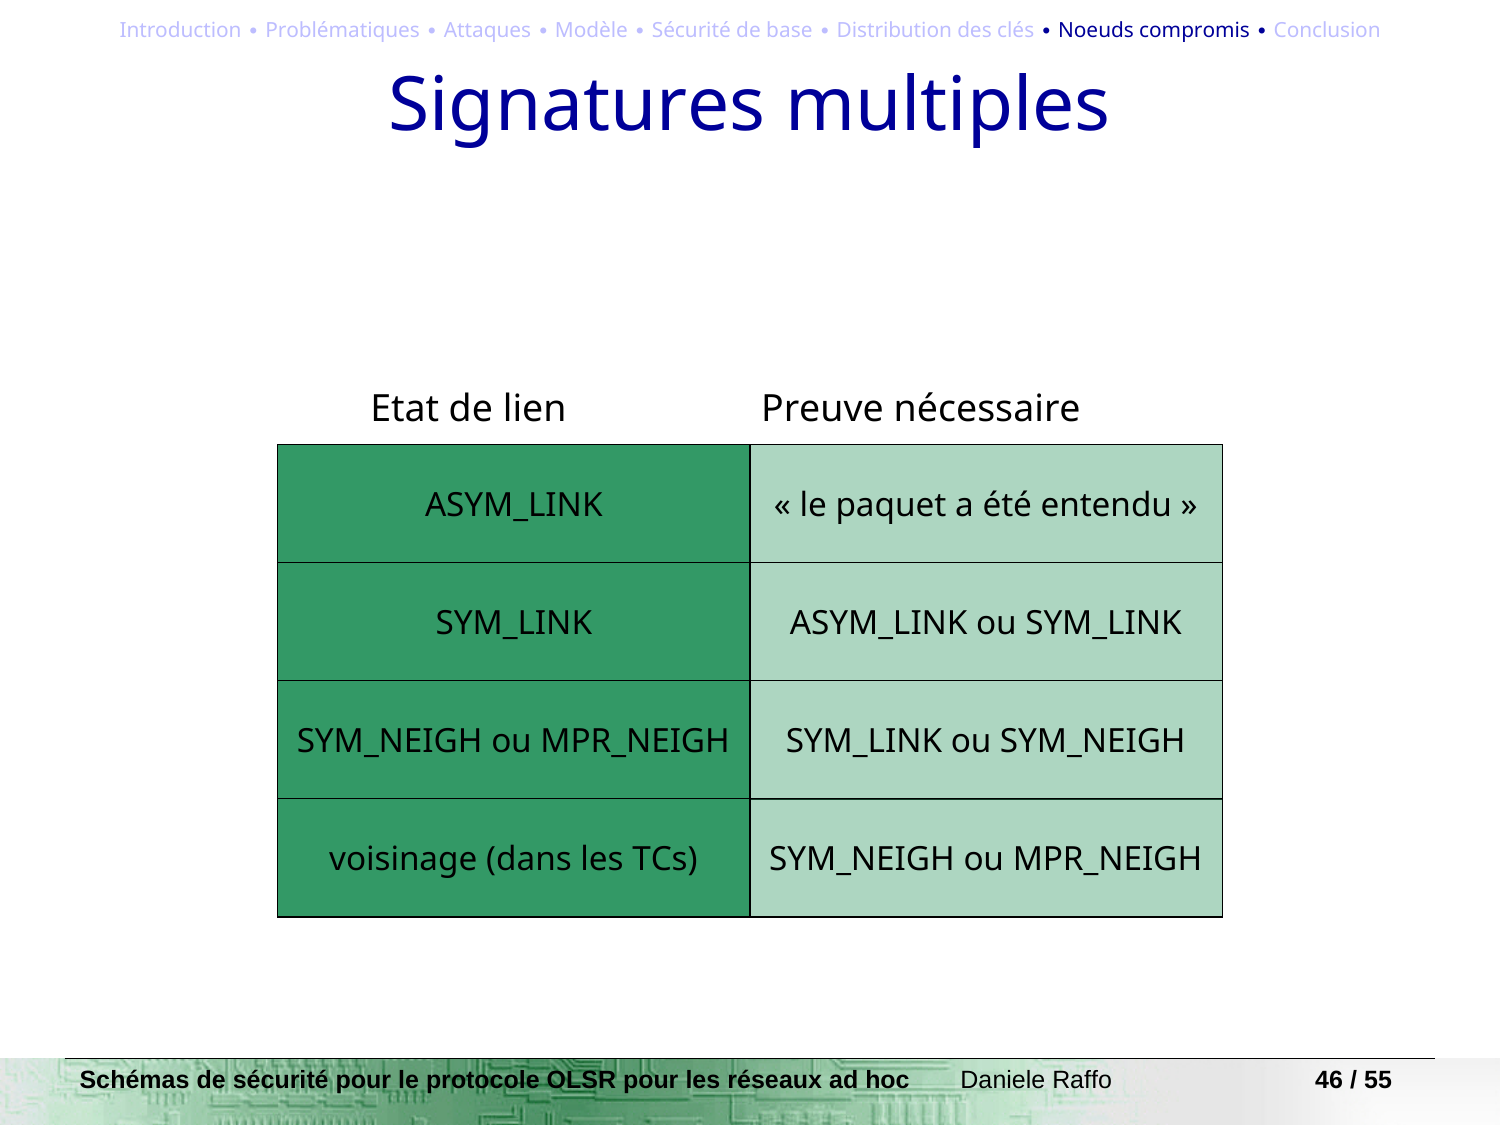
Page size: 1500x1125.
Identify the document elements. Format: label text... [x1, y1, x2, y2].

text_box Schémas de sécurité pour le protocole OLSR pour les réseaux ad hoc Daniele Raffo [64, 1058, 1436, 1103]
picture [0, 1058, 1500, 1125]
text_box SYM_NEIGH ou MPR_NEIGH [749, 798, 1223, 917]
text_box Introduction ∙ Problématiques ∙ Attaques ∙ Modèle ∙ Sécurité de base ∙ Distribution des clés ∙ Noeuds compromis ∙ Conclusion [0, 7, 1500, 52]
text_box voisinage (dans les TCs) [277, 798, 749, 917]
text_box SYM_LINK ou SYM_NEIGH [750, 681, 1223, 798]
text_box Signatures multiples [64, 52, 1436, 161]
text_box SYM_LINK [277, 563, 750, 681]
text_box SYM_NEIGH ou MPR_NEIGH [277, 681, 750, 798]
text_box Etat de lien Preuve nécessaire [277, 373, 1223, 440]
text_box ASYM_LINK [277, 444, 750, 563]
text_box ASYM_LINK ou SYM_LINK [750, 563, 1223, 681]
text_box « le paquet a été entendu » [750, 444, 1223, 563]
